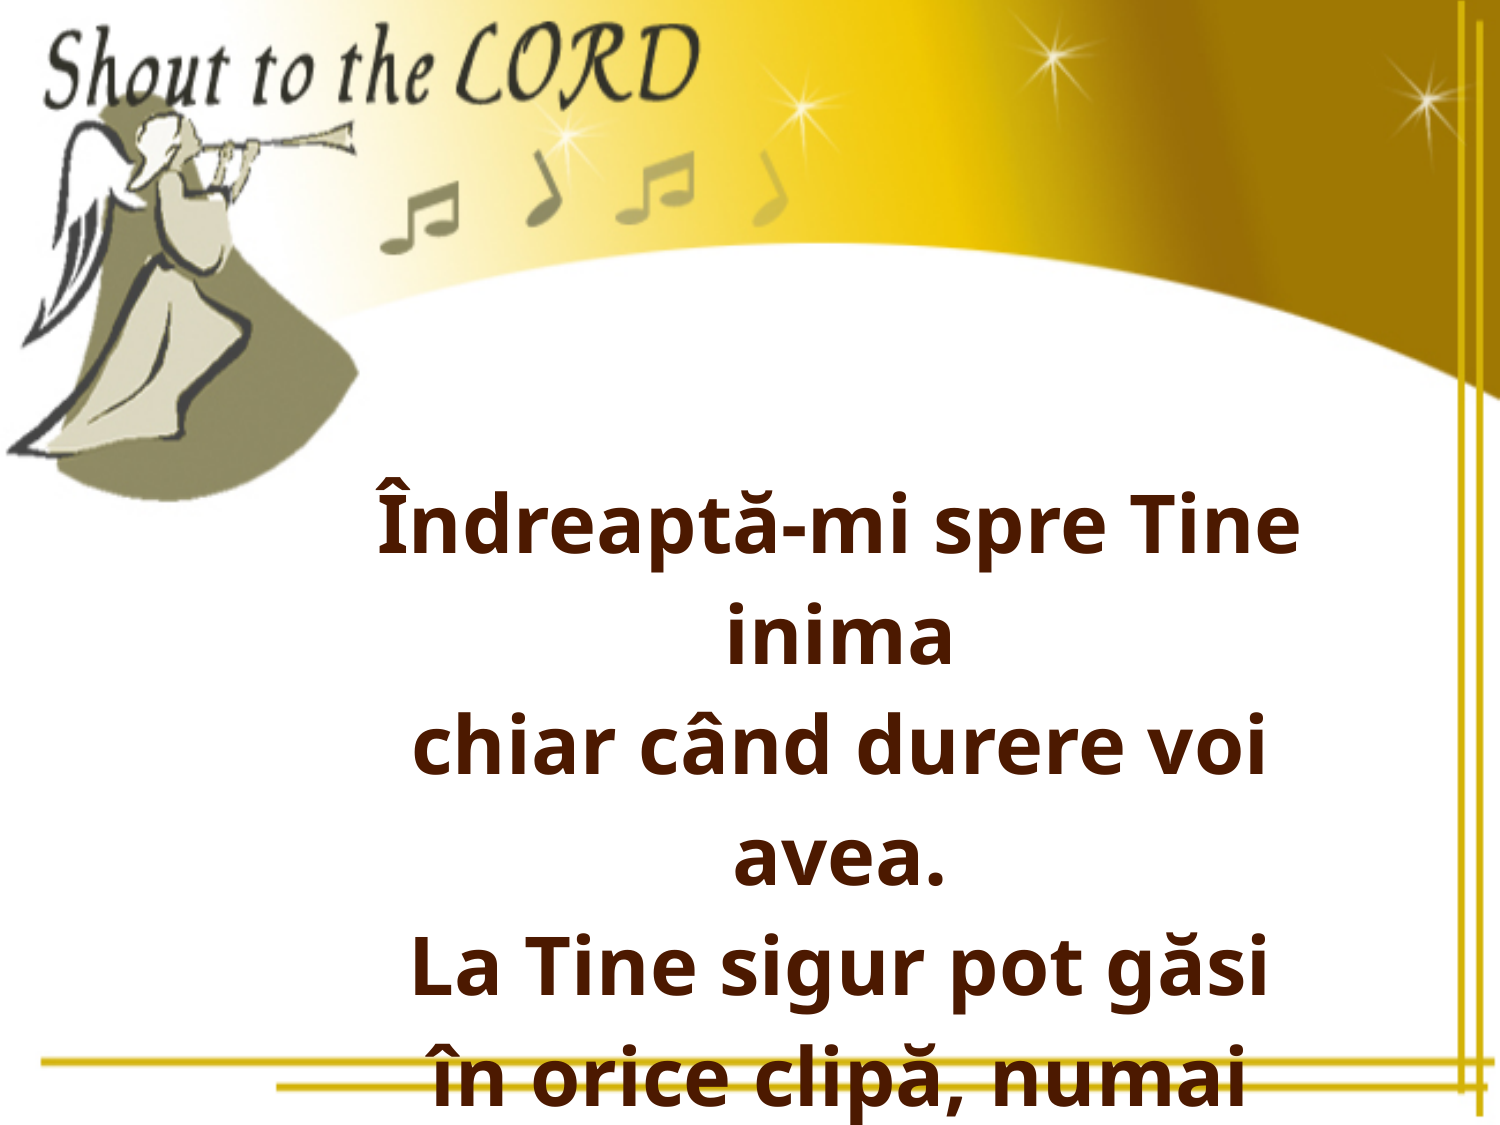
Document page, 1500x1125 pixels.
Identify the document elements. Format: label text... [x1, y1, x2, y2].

picture [0, 0, 1500, 1125]
text_box Îndreaptă-mi spre Tine inima chiar când durere voi avea. La Tine sigur pot găsi în orice clipă, numai bucurii. [307, 459, 1374, 871]
picture [862, 1071, 879, 1097]
